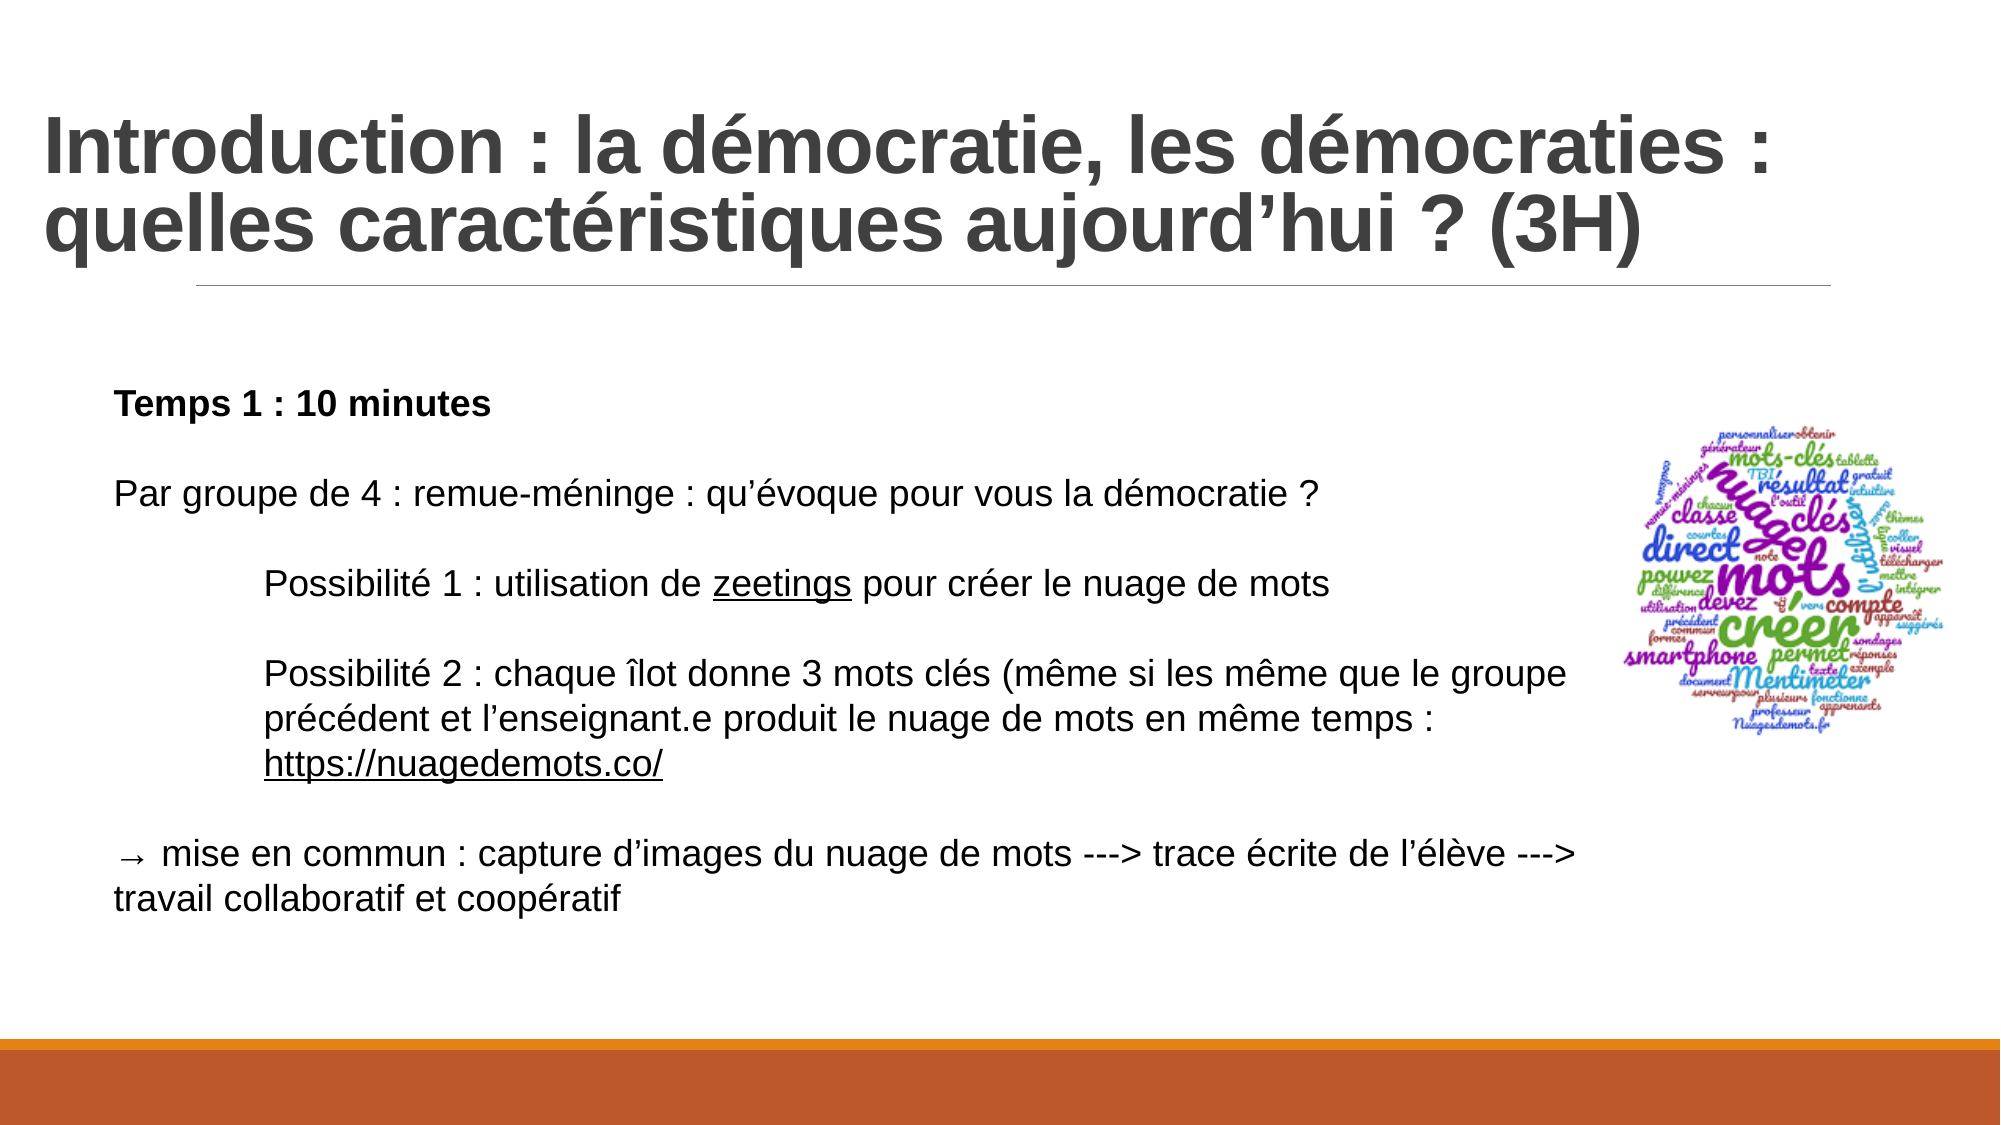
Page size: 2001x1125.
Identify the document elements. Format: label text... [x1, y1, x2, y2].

text_box Temps 1 : 10 minutes Par groupe de 4 : remue-méninge : qu’évoque pour vous la démocratie ? Possibilité 1 : utilisation de zeetings pour créer le nuage de mots Possibilité 2 : chaque îlot donne 3 mots clés (même si les même que le groupe précédent et l’enseignant.e produit le nuage de mots en même temps : https://nuagedemots.co/ → mise en commun : capture d’images du nuage de mots ---> trace écrite de l’élève ---> travail collaboratif et coopératif [98, 371, 1600, 978]
picture [1599, 414, 1963, 754]
title Introduction : la démocratie, les démocraties : quelles caractéristiques aujourd’hui ? (3H) [28, 36, 1834, 275]
